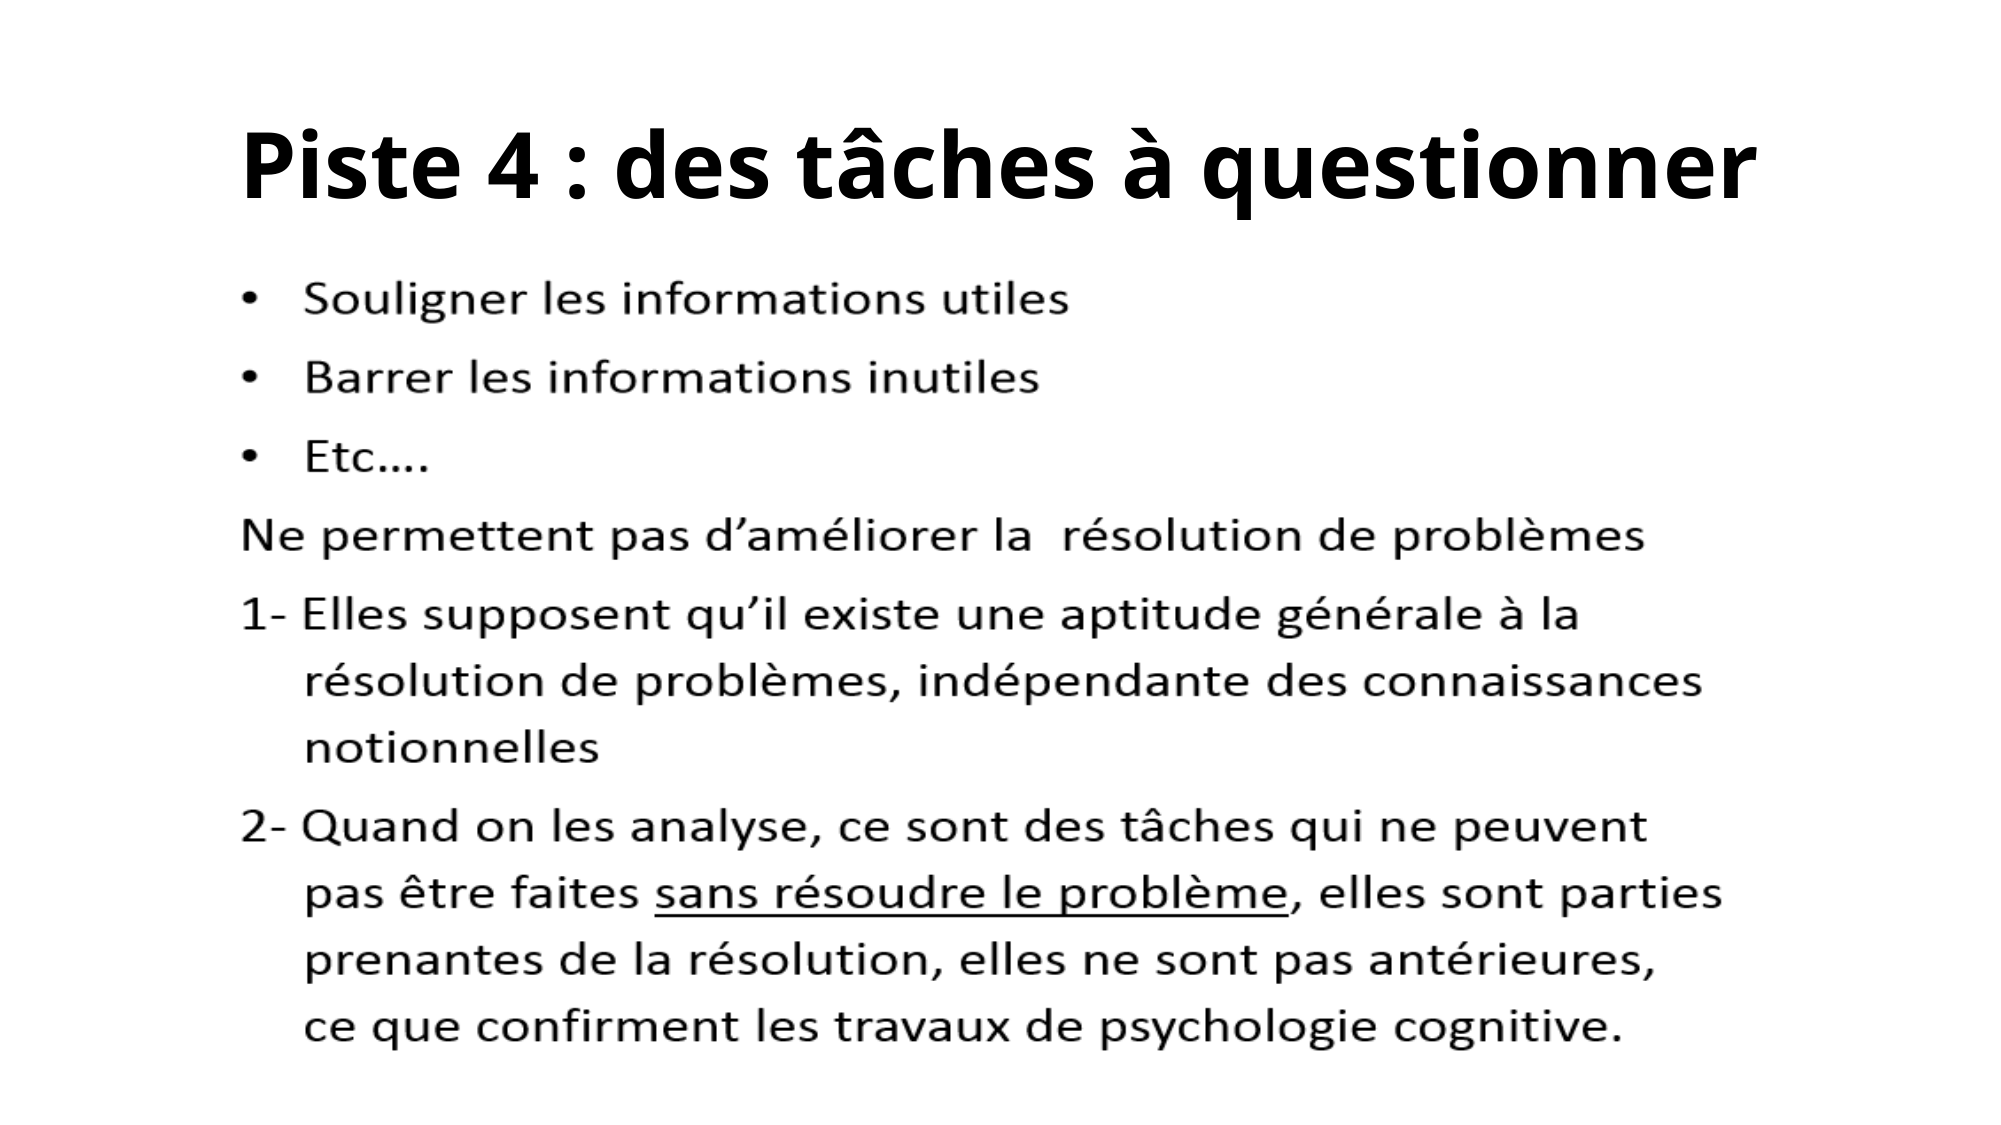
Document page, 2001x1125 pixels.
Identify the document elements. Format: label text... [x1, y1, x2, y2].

picture [211, 222, 1831, 1090]
title Piste 4 : des tâches à questionner [137, 59, 1863, 278]
